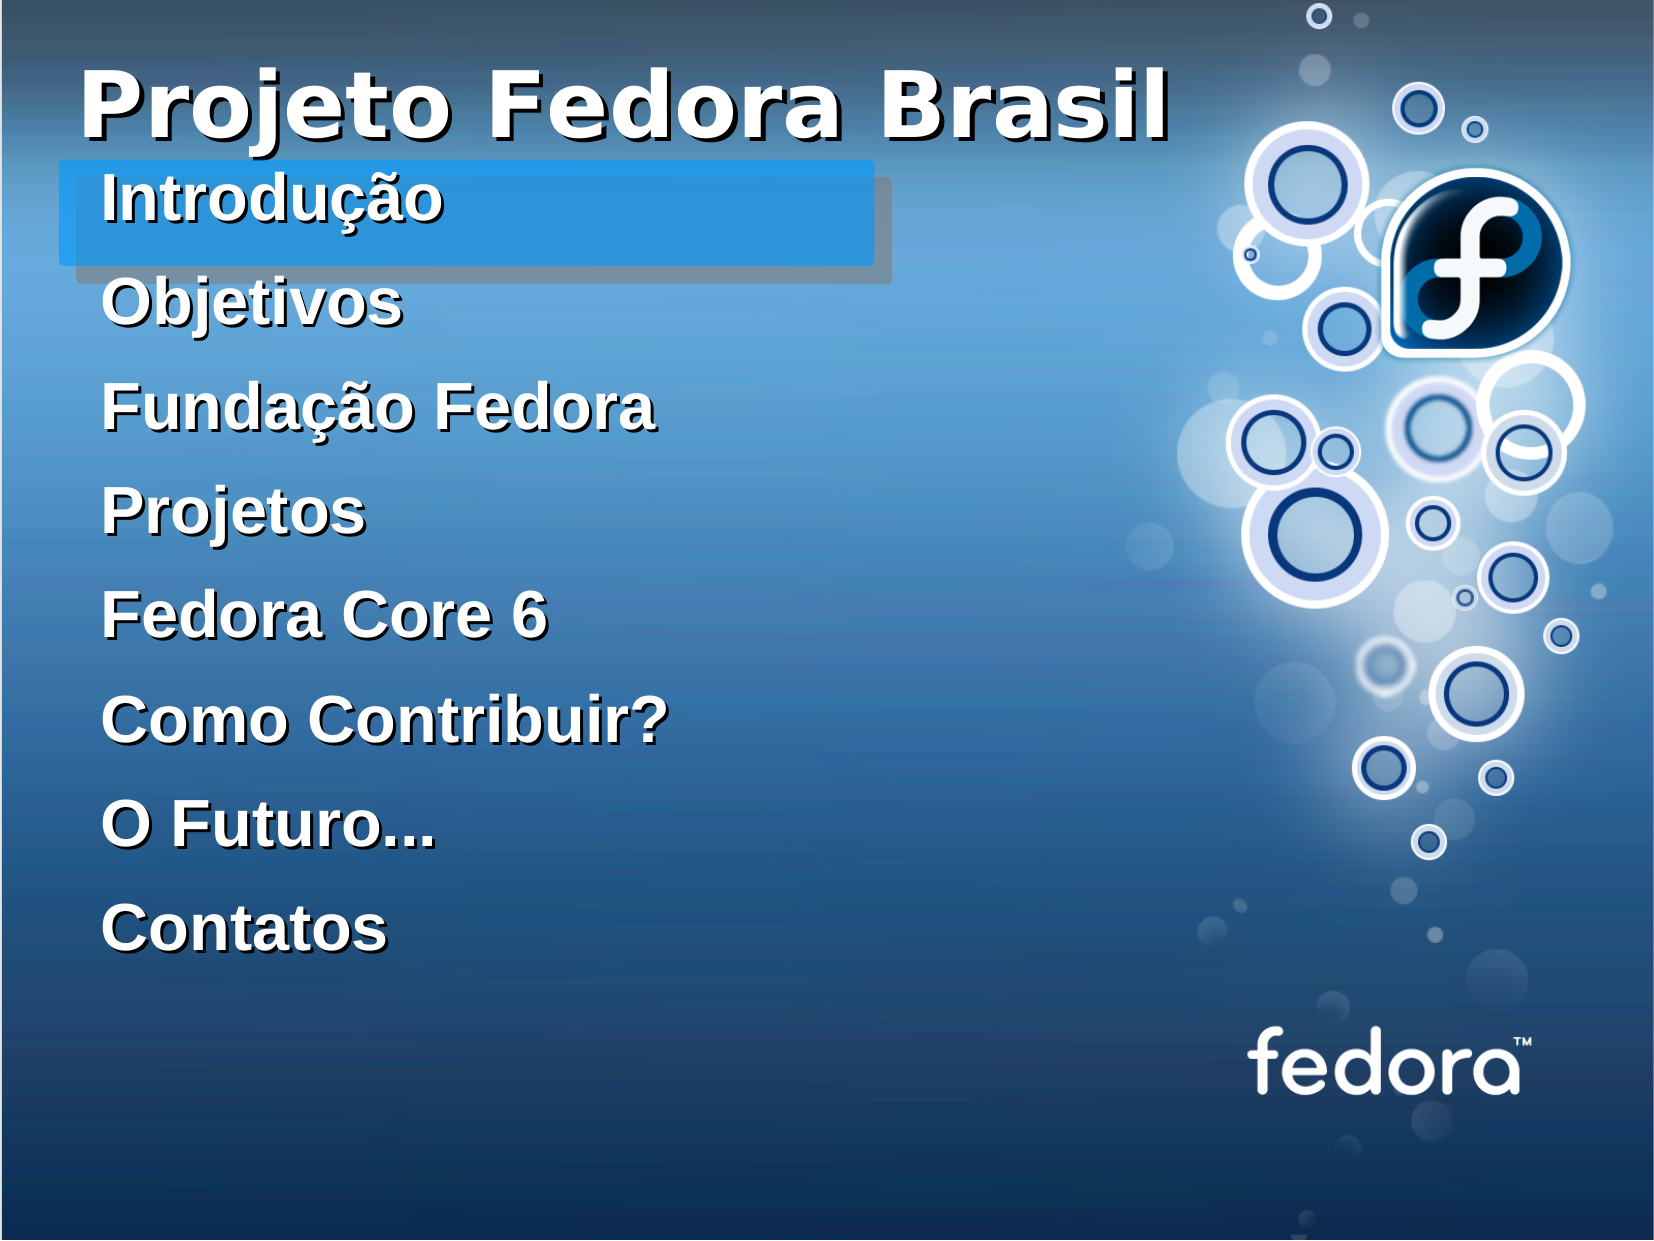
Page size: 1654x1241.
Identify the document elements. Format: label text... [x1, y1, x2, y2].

list Introdução Objetivos Fundação Fedora Projetos Fedora Core 6 Como Contribuir? O Futuro... Contatos [82, 160, 1388, 1174]
text_box [59, 159, 872, 266]
title Projeto Fedora Brasil [76, 2, 1565, 210]
picture [1, 0, 1654, 1240]
